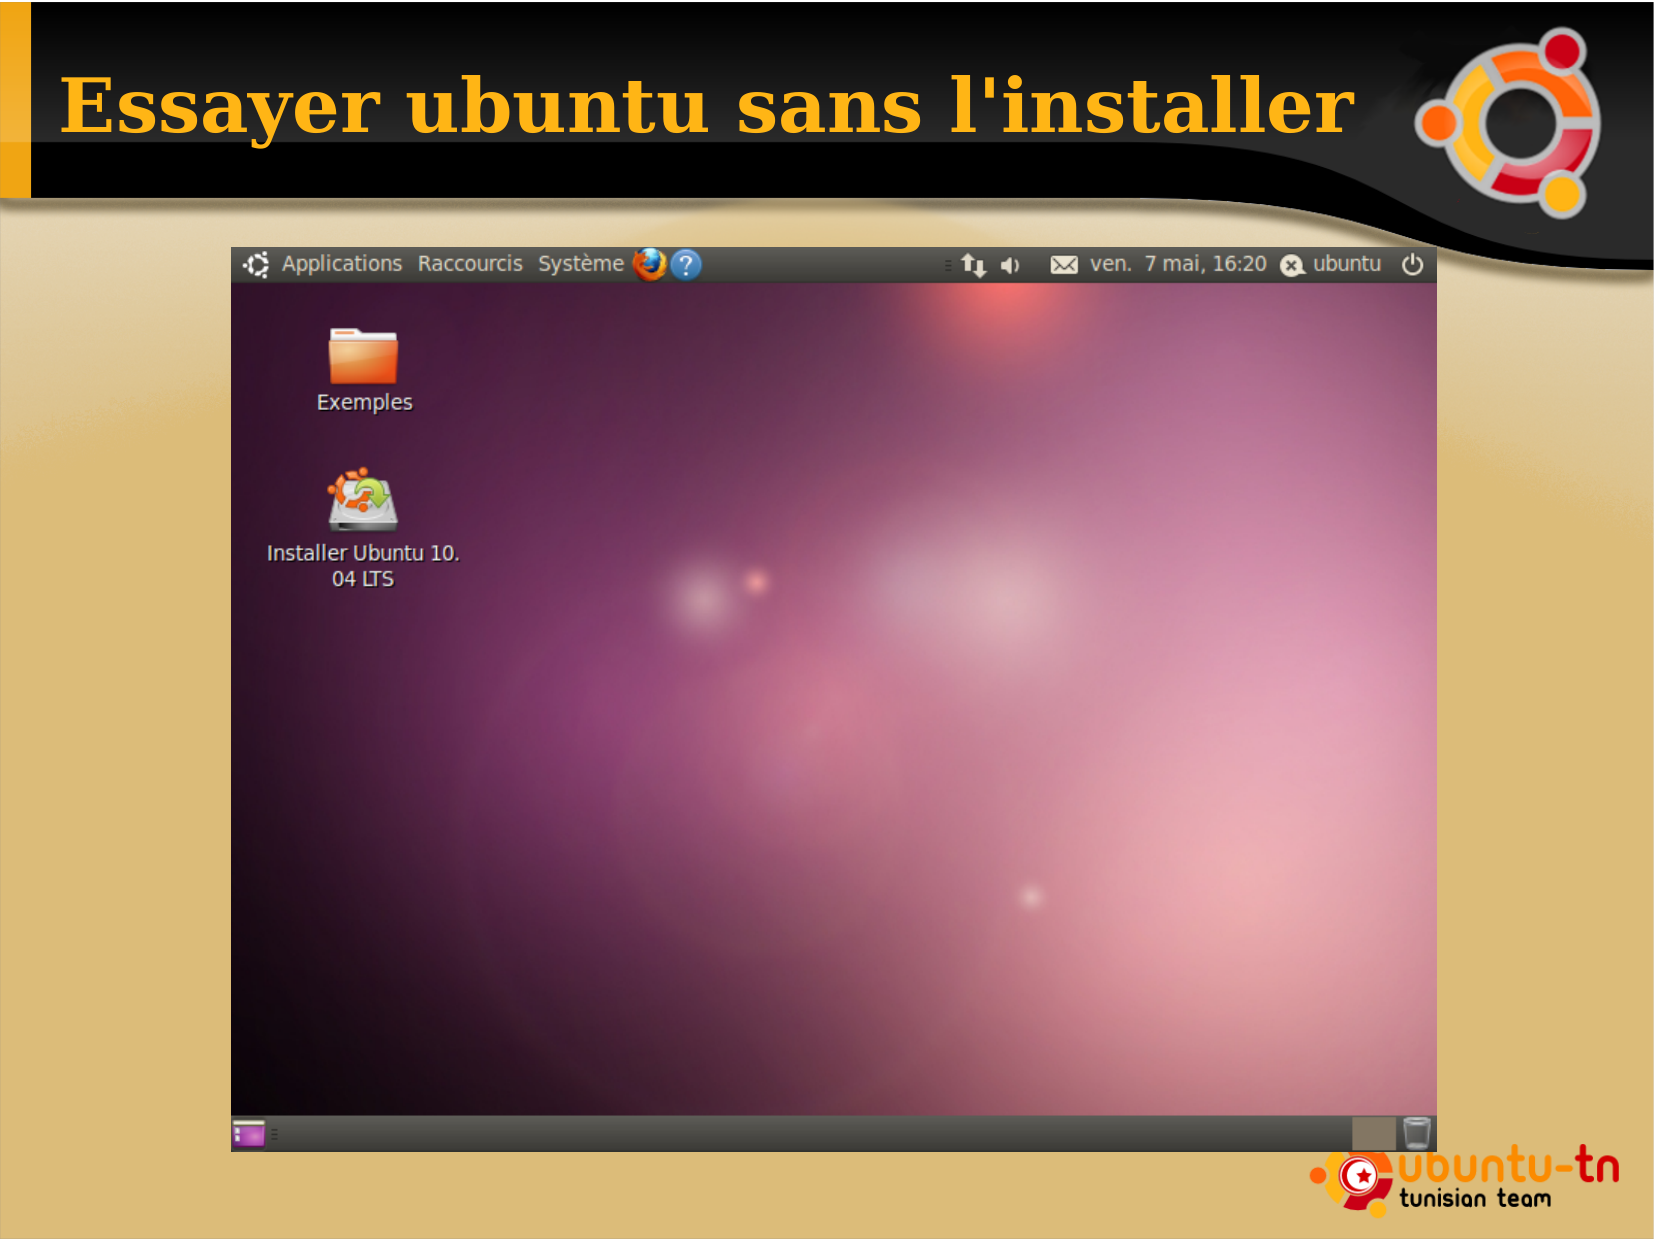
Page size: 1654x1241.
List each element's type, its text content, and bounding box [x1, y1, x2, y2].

picture [0, 0, 1654, 1241]
title Essayer ubuntu sans l'installer [59, 9, 1447, 202]
